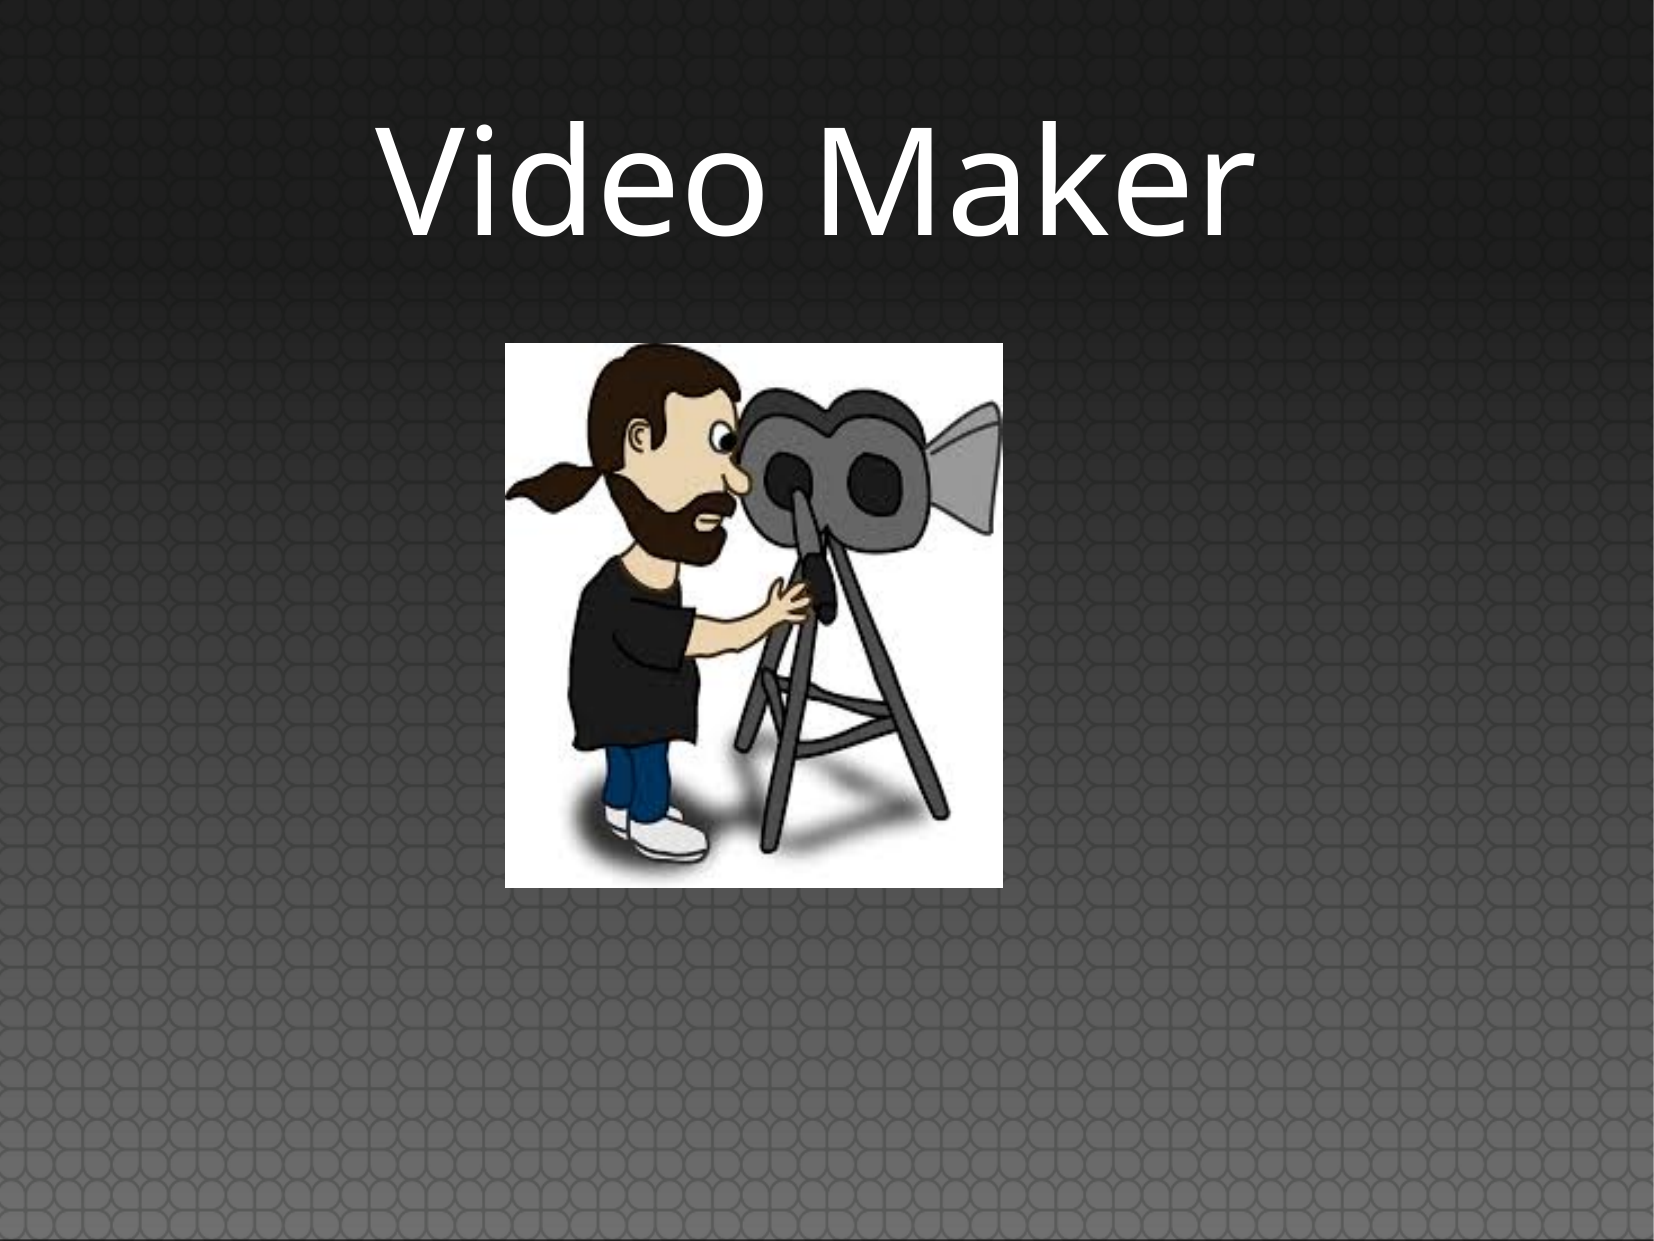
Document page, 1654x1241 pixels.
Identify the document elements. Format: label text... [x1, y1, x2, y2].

picture [0, 0, 1654, 1241]
title Video Maker [72, 83, 1561, 272]
